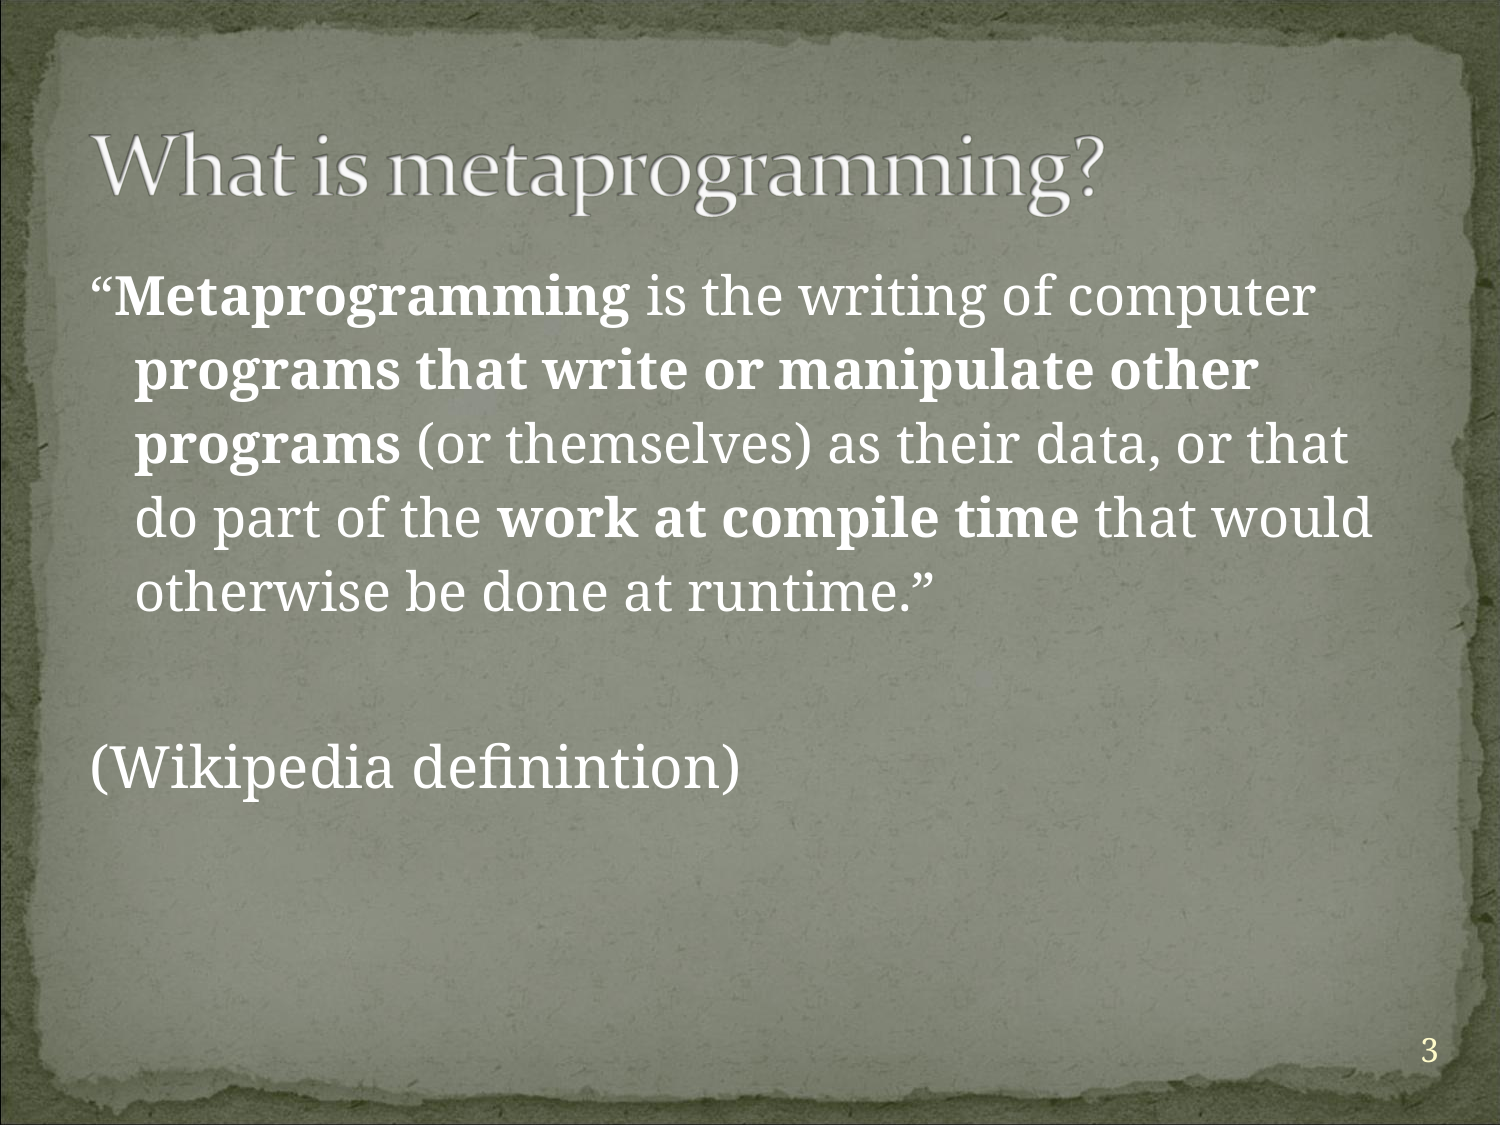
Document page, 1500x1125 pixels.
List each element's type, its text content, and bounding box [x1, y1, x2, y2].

text_box <number> [1379, 1014, 1480, 1090]
list “Metaprogramming is the writing of computer programs that write or manipulate other programs (or themselves) as their data, or that do part of the work at compile time that would otherwise be done at runtime.” (Wikipedia definintion) [75, 249, 1426, 1001]
text_box [35, 23, 1427, 227]
picture [0, 0, 1500, 1125]
